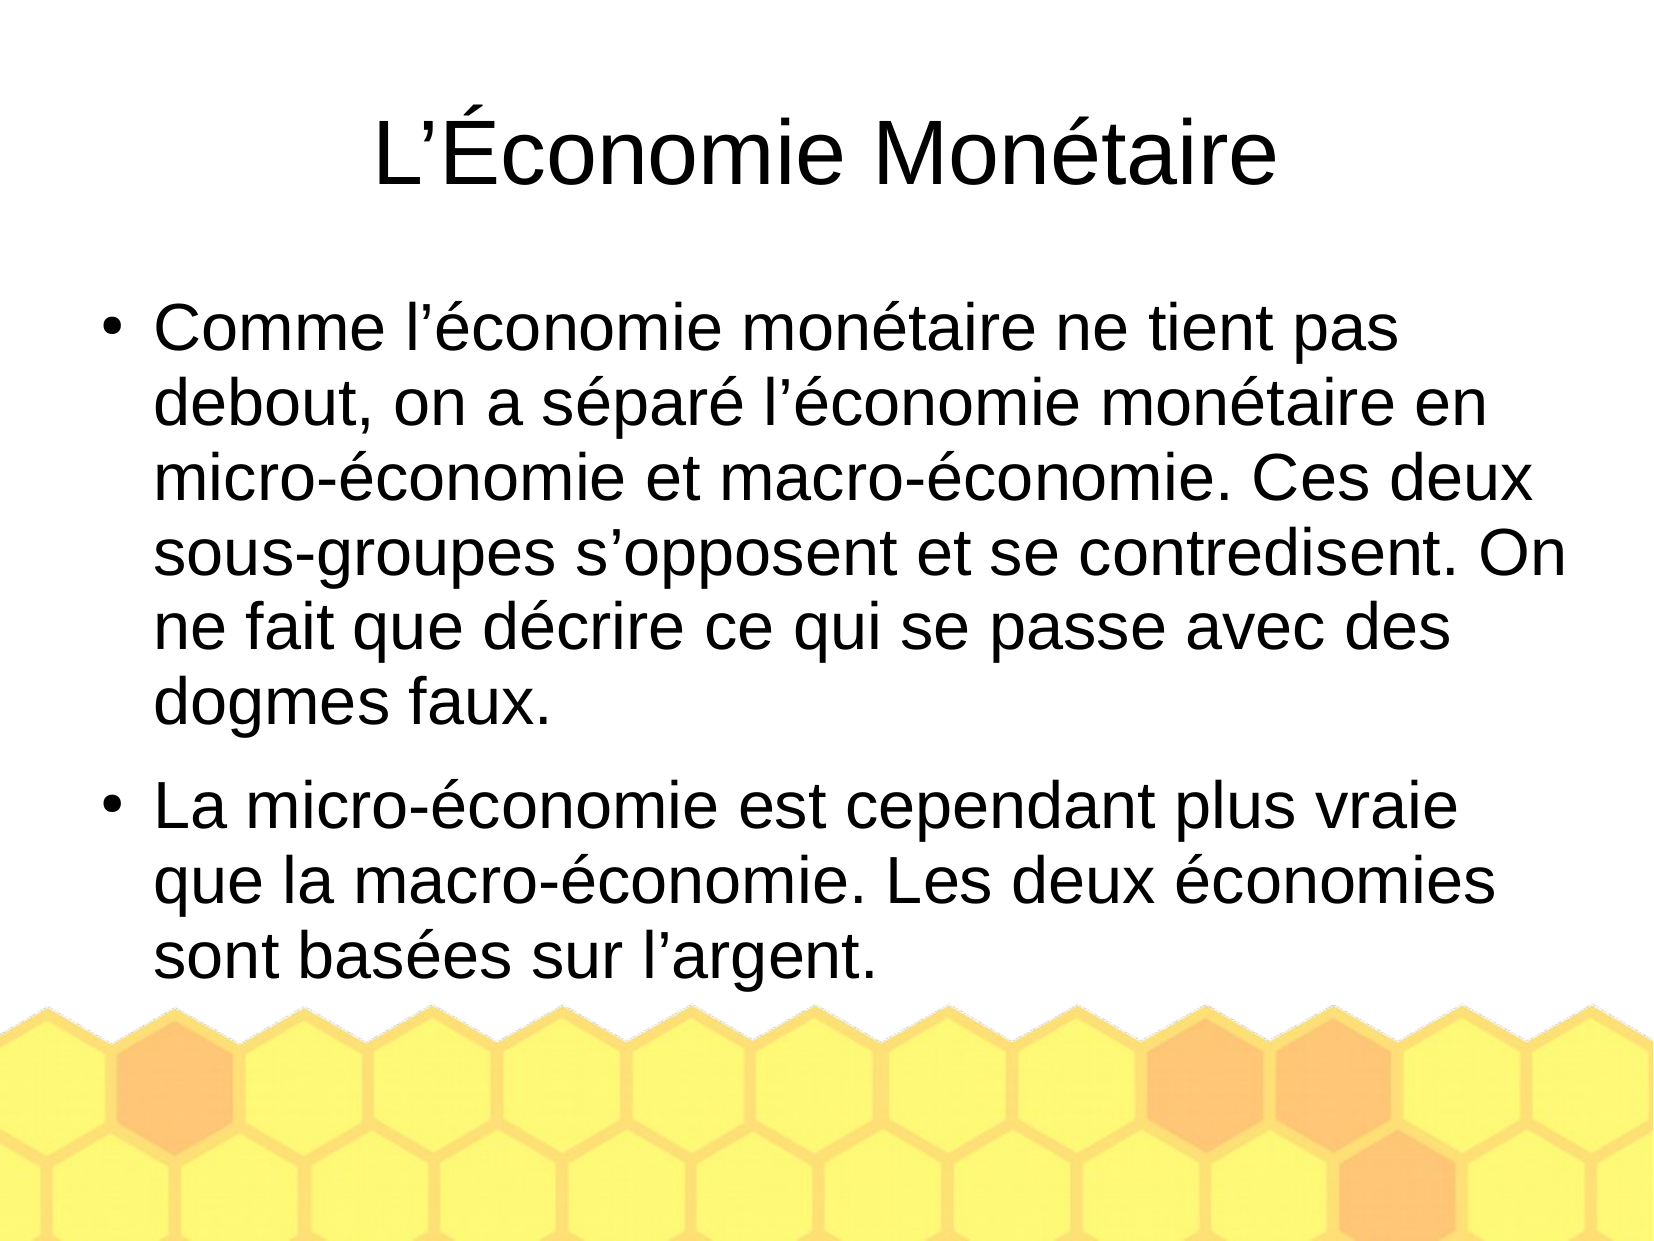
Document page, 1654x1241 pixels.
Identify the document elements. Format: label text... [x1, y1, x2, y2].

list Comme l’économie monétaire ne tient pas debout, on a séparé l’économie monétaire en micro-économie et macro-économie. Ces deux sous-groupes s’opposent et se contredisent. On ne fait que décrire ce qui se passe avec des dogmes faux. La micro-économie est cependant plus vraie que la macro-économie. Les deux économies sont basées sur l’argent. [82, 290, 1571, 1010]
title L’Économie Monétaire [82, 49, 1571, 257]
picture [0, 1001, 1654, 1241]
